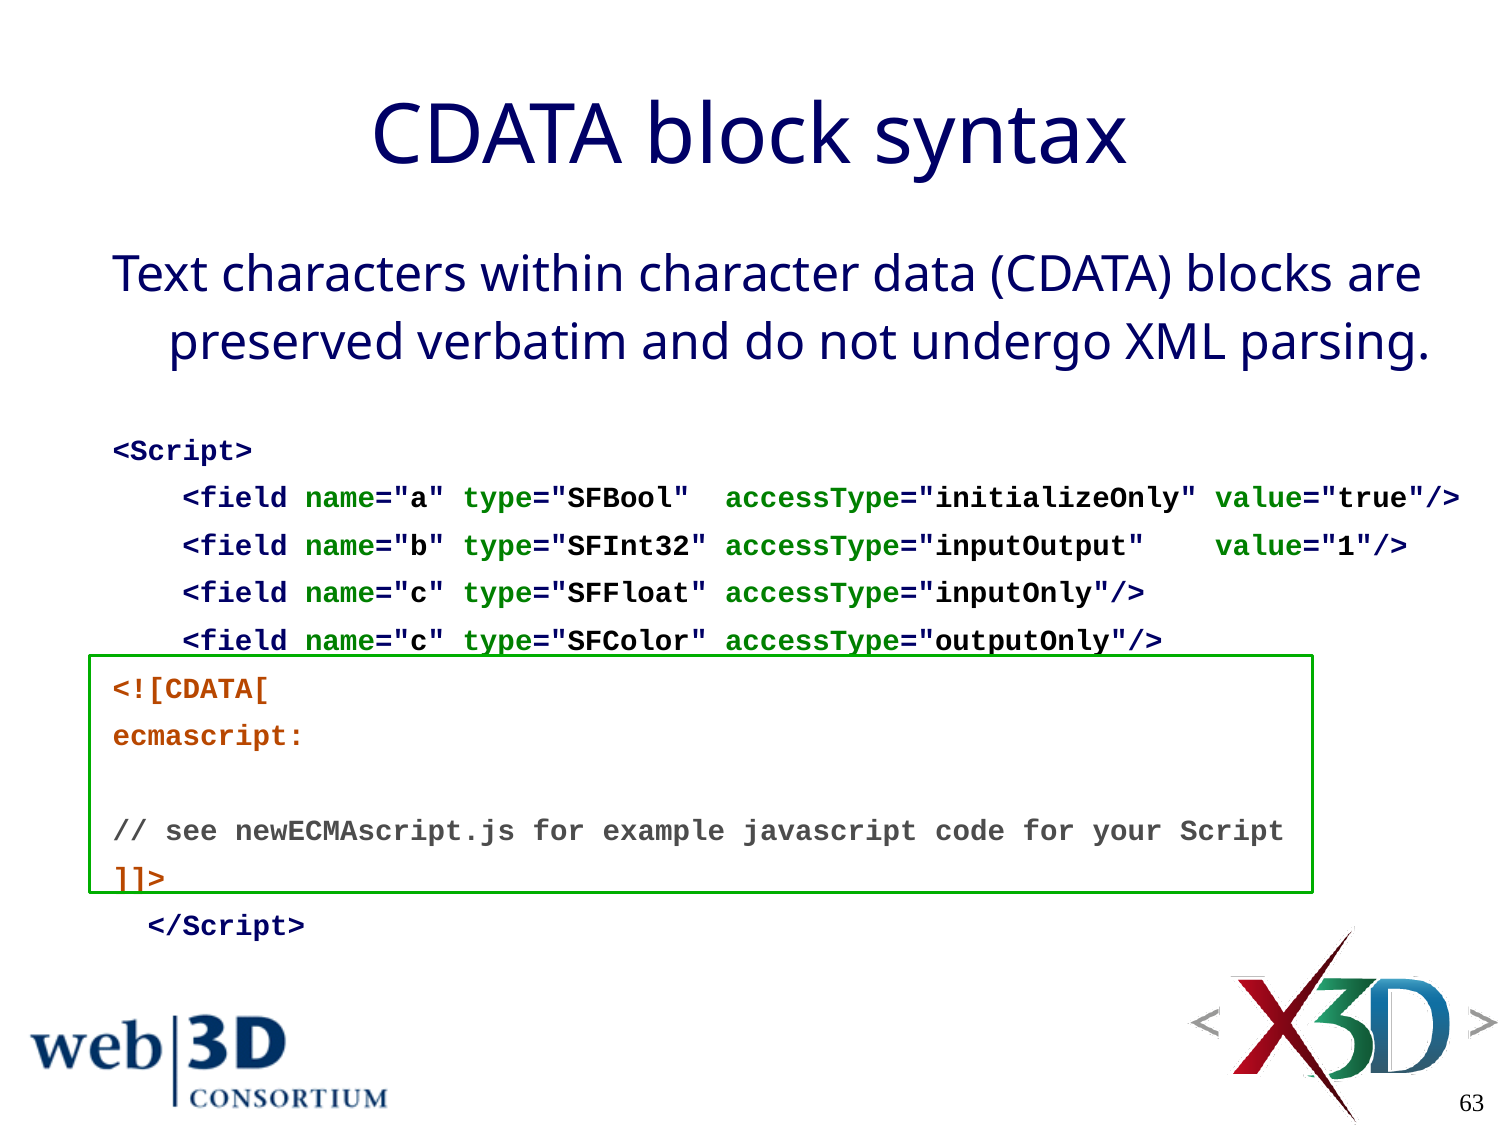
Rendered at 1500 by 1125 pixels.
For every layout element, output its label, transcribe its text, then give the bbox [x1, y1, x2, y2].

list Text characters within character data (CDATA) blocks are preserved verbatim and do not undergo XML parsing. <Script> <field name="a" type="SFBool" accessType="initializeOnly" value="true"/> <field name="b" type="SFInt32" accessType="inputOutput" value="1"/> <field name="c" type="SFFloat" accessType="inputOnly"/> <field name="c" type="SFColor" accessType="outputOnly"/> <![CDATA[ ecmascript: // see newECMAscript.js for example javascript code for your Script ]]> </Script> [112, 657, 1311, 891]
picture [12, 998, 413, 1118]
title CDATA block syntax [112, 44, 1388, 218]
picture [1187, 926, 1500, 1125]
list Text characters within character data (CDATA) blocks are preserved verbatim and do not undergo XML parsing. <Script> <field name="a" type="SFBool" accessType="initializeOnly" value="true"/> <field name="b" type="SFInt32" accessType="inputOutput" value="1"/> <field name="c" type="SFFloat" accessType="inputOnly"/> <field name="c" type="SFColor" accessType="outputOnly"/> <![CDATA[ ecmascript: // see newECMAscript.js for example javascript code for your Script ]]> </Script> [112, 237, 1463, 986]
